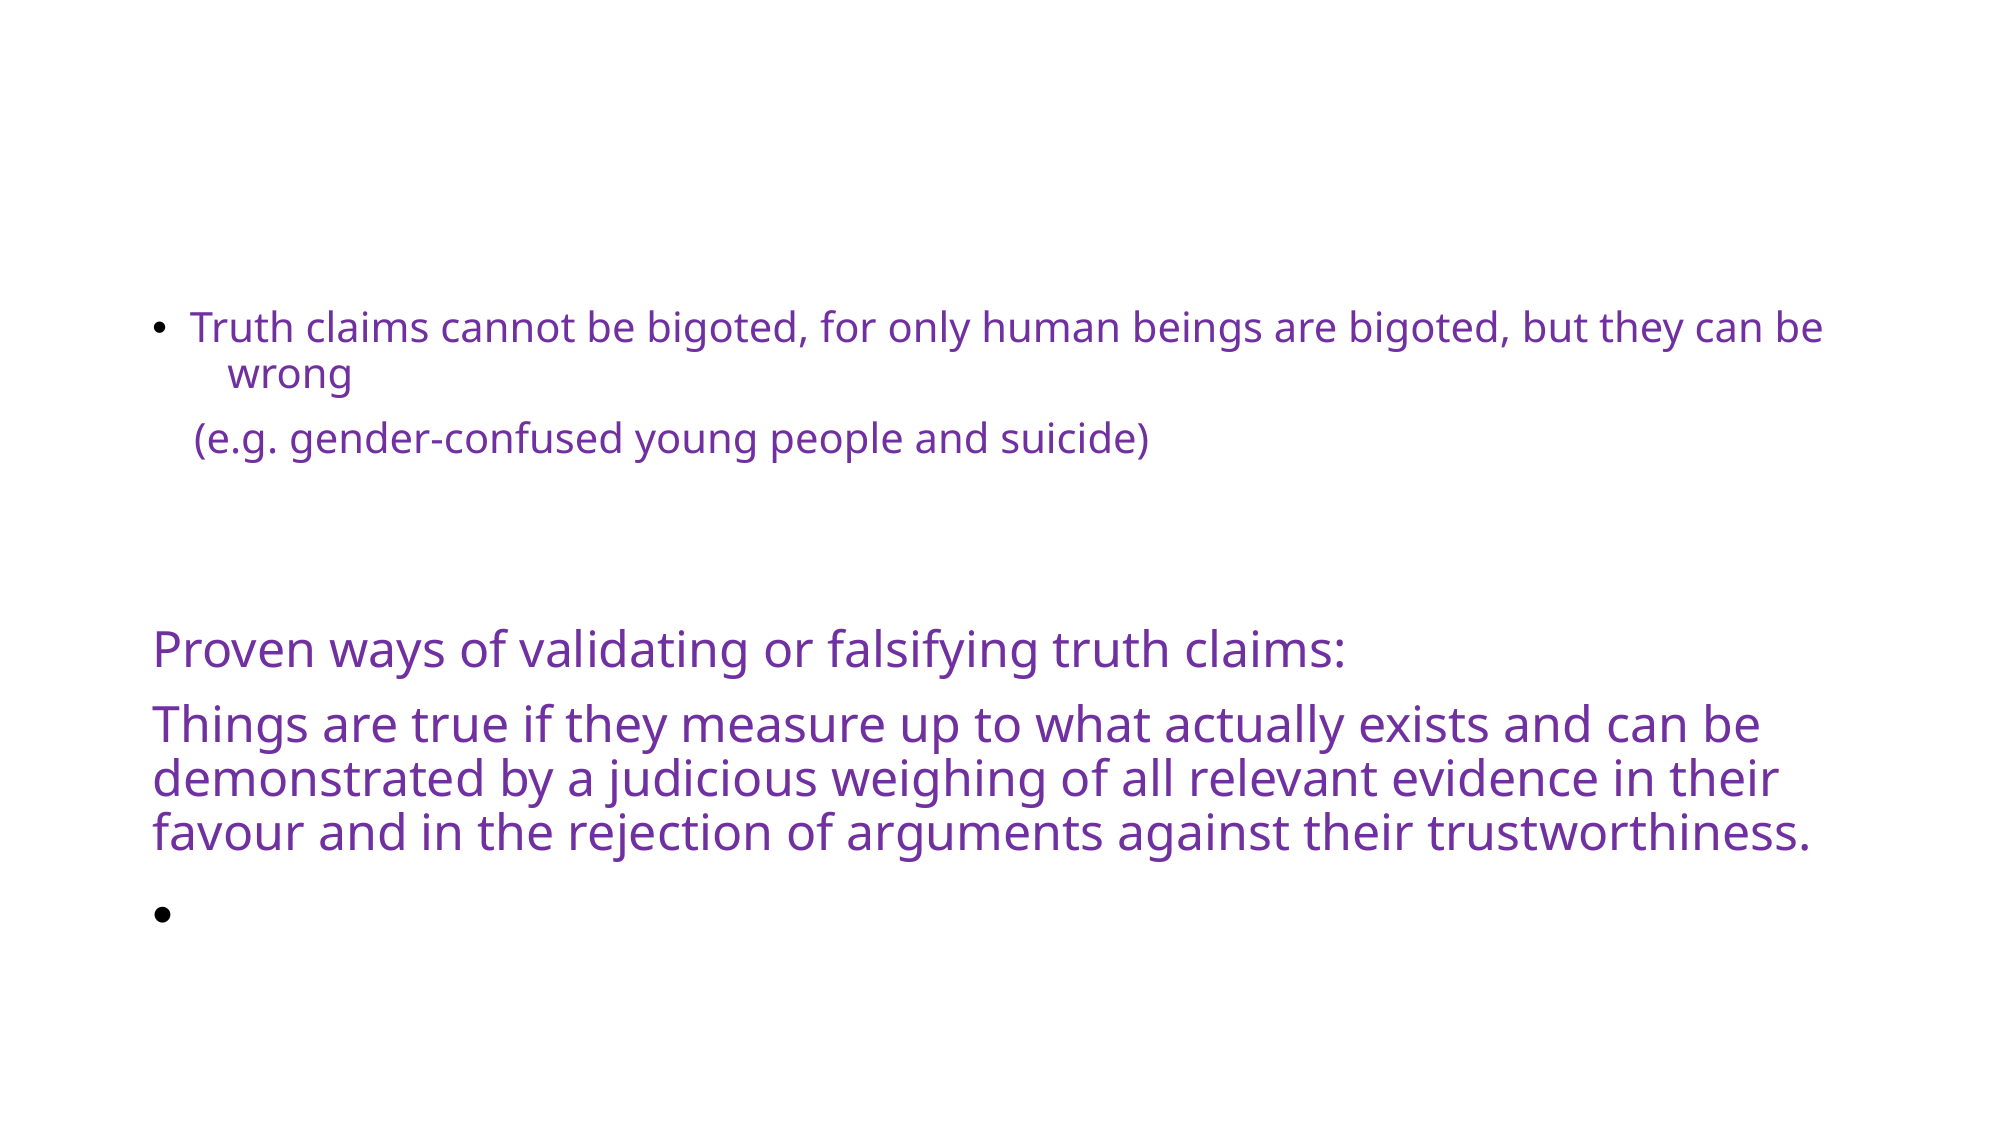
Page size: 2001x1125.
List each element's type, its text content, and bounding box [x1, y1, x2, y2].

list Truth claims cannot be bigoted, for only human beings are bigoted, but they can be wrong (e.g. gender-confused young people and suicide) Proven ways of validating or falsifying truth claims: Things are true if they measure up to what actually exists and can be demonstrated by a judicious weighing of all relevant evidence in their favour and in the rejection of arguments against their trustworthiness. [137, 299, 1863, 1014]
